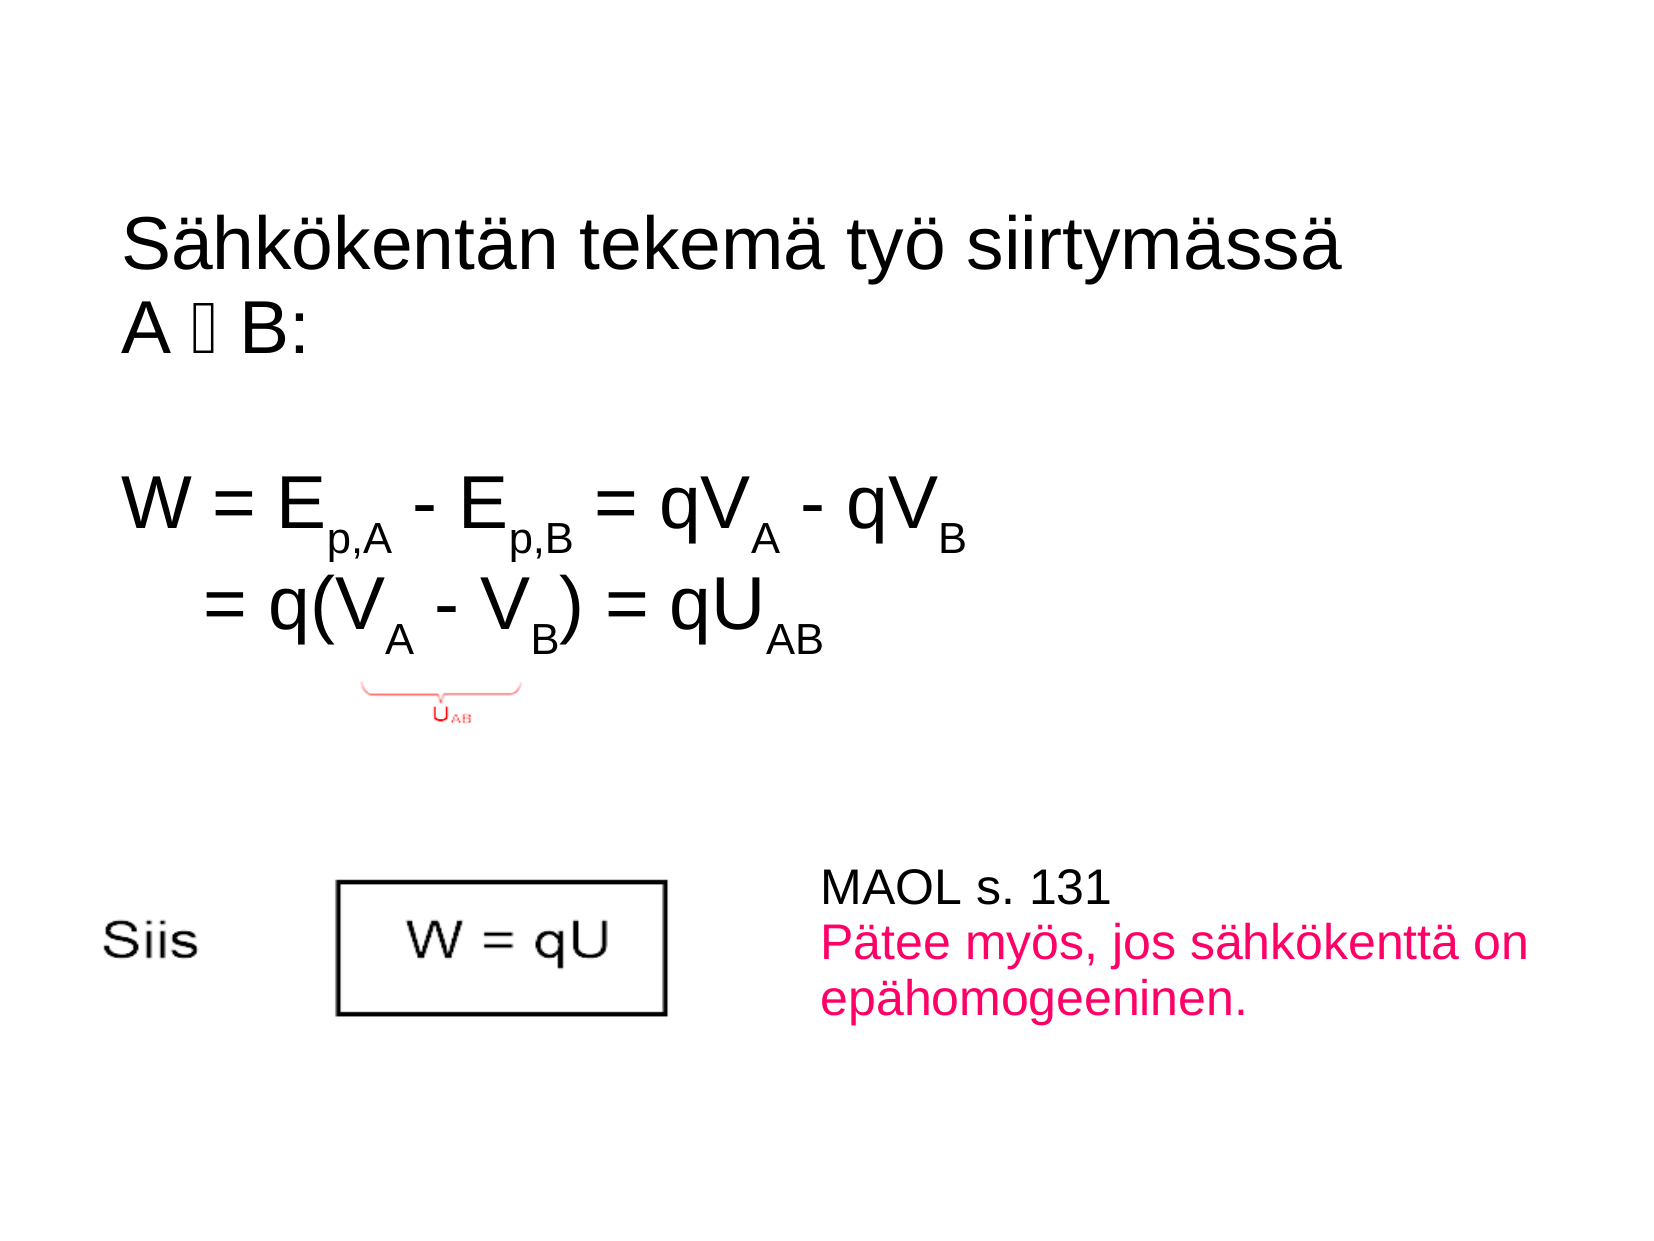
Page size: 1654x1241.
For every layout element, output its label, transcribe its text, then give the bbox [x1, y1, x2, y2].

text_box MAOL s. 131 Pätee myös, jos sähkökenttä on epähomogeeninen. [805, 848, 1583, 1087]
picture [70, 826, 692, 1028]
text_box Sähkökentän tekemä työ siirtymässä A  B: W = Ep,A - Ep,B = qVA - qVB = q(VA - VB) = qUAB [106, 190, 1371, 709]
picture [338, 654, 544, 745]
